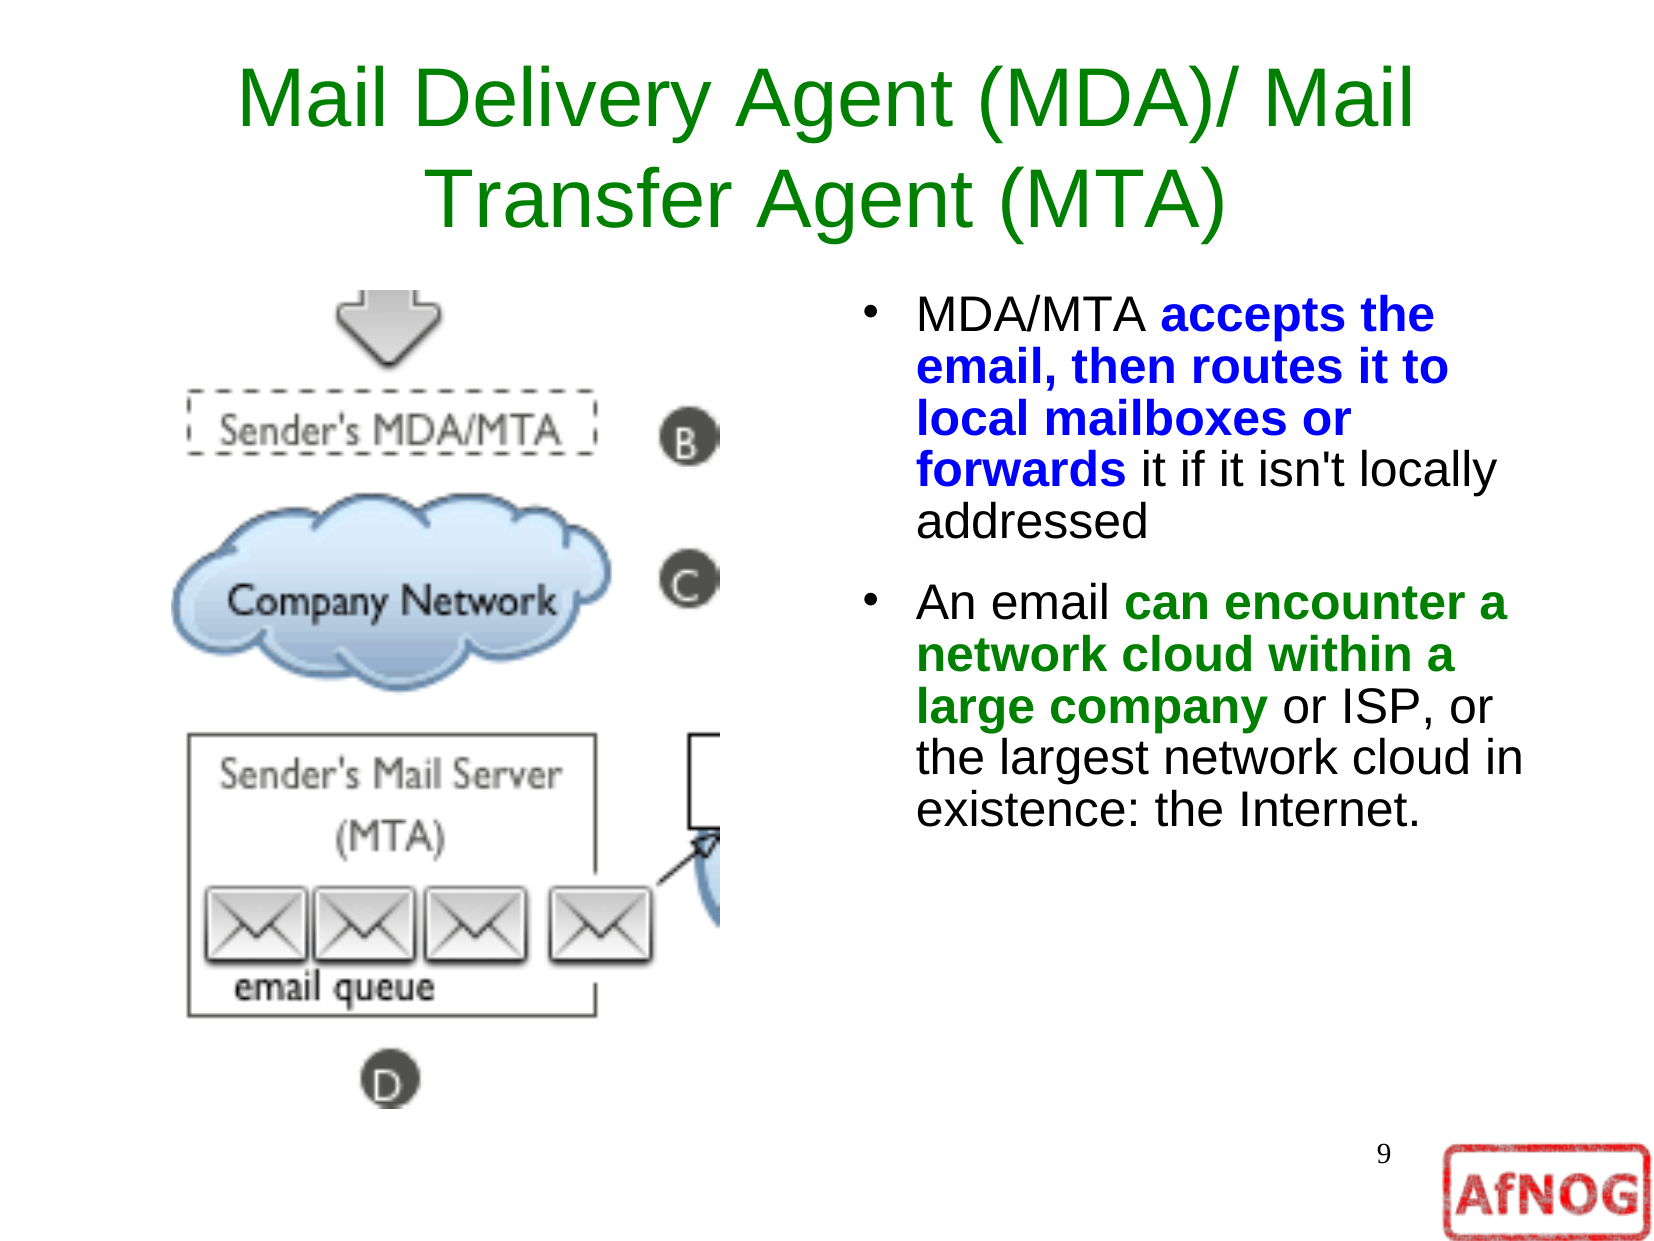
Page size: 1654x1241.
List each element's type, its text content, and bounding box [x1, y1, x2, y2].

picture [1572, 1141, 1654, 1241]
list MDA/MTA accepts the email, then routes it to local mailboxes or forwards it if it isn't locally addressed An email can encounter a network cloud within a large company or ISP, or the largest network cloud in existence: the Internet. [845, 290, 1572, 1241]
title Mail Delivery Agent (MDA)/ Mail Transfer Agent (MTA)‏ [82, 15, 1571, 291]
picture [171, 290, 720, 1109]
